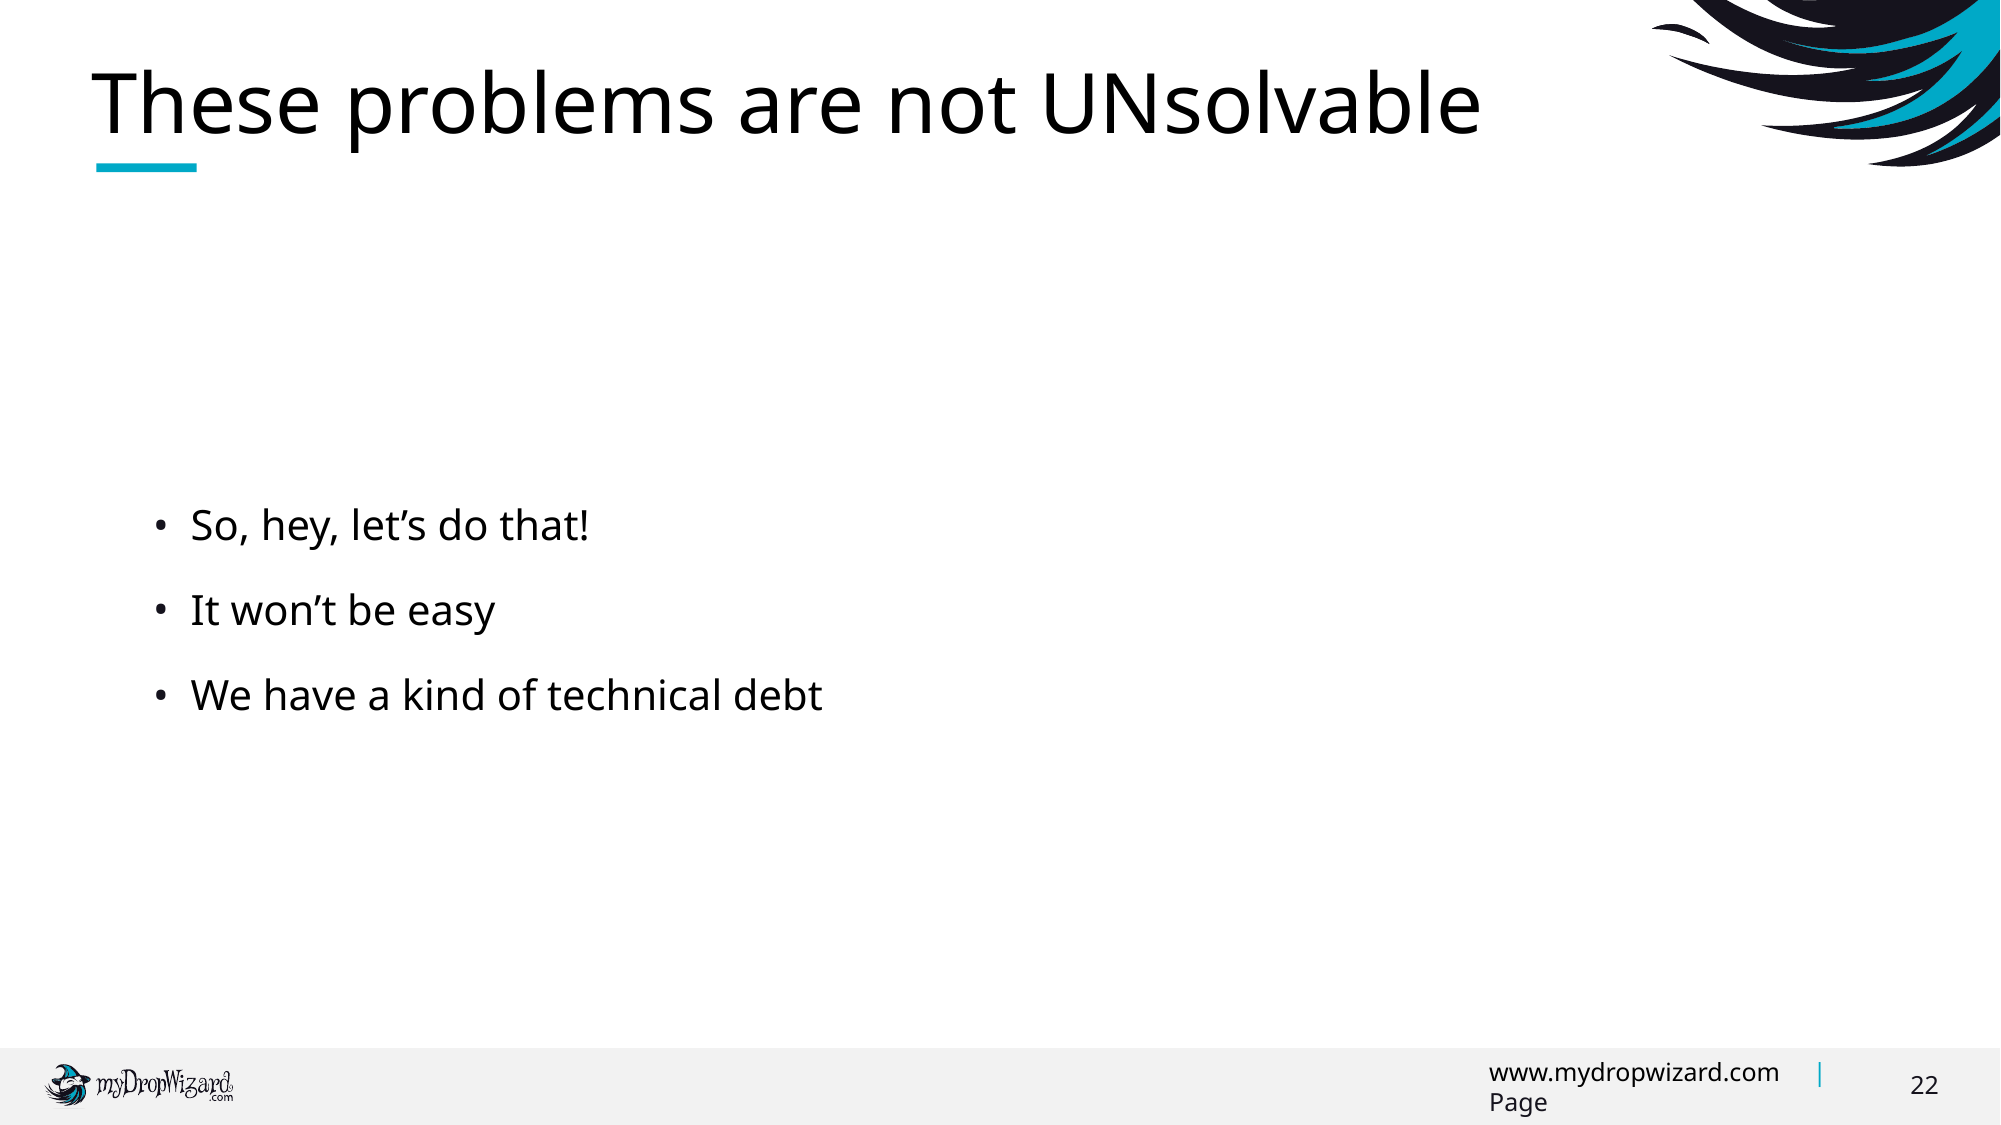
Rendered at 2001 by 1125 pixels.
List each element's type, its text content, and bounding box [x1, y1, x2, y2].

slide_number <number> [1895, 1057, 1969, 1117]
title These problems are not UNsolvable [76, 47, 1863, 166]
list So, hey, let’s do that! It won’t be easy We have a kind of technical debt [138, 194, 1864, 1014]
